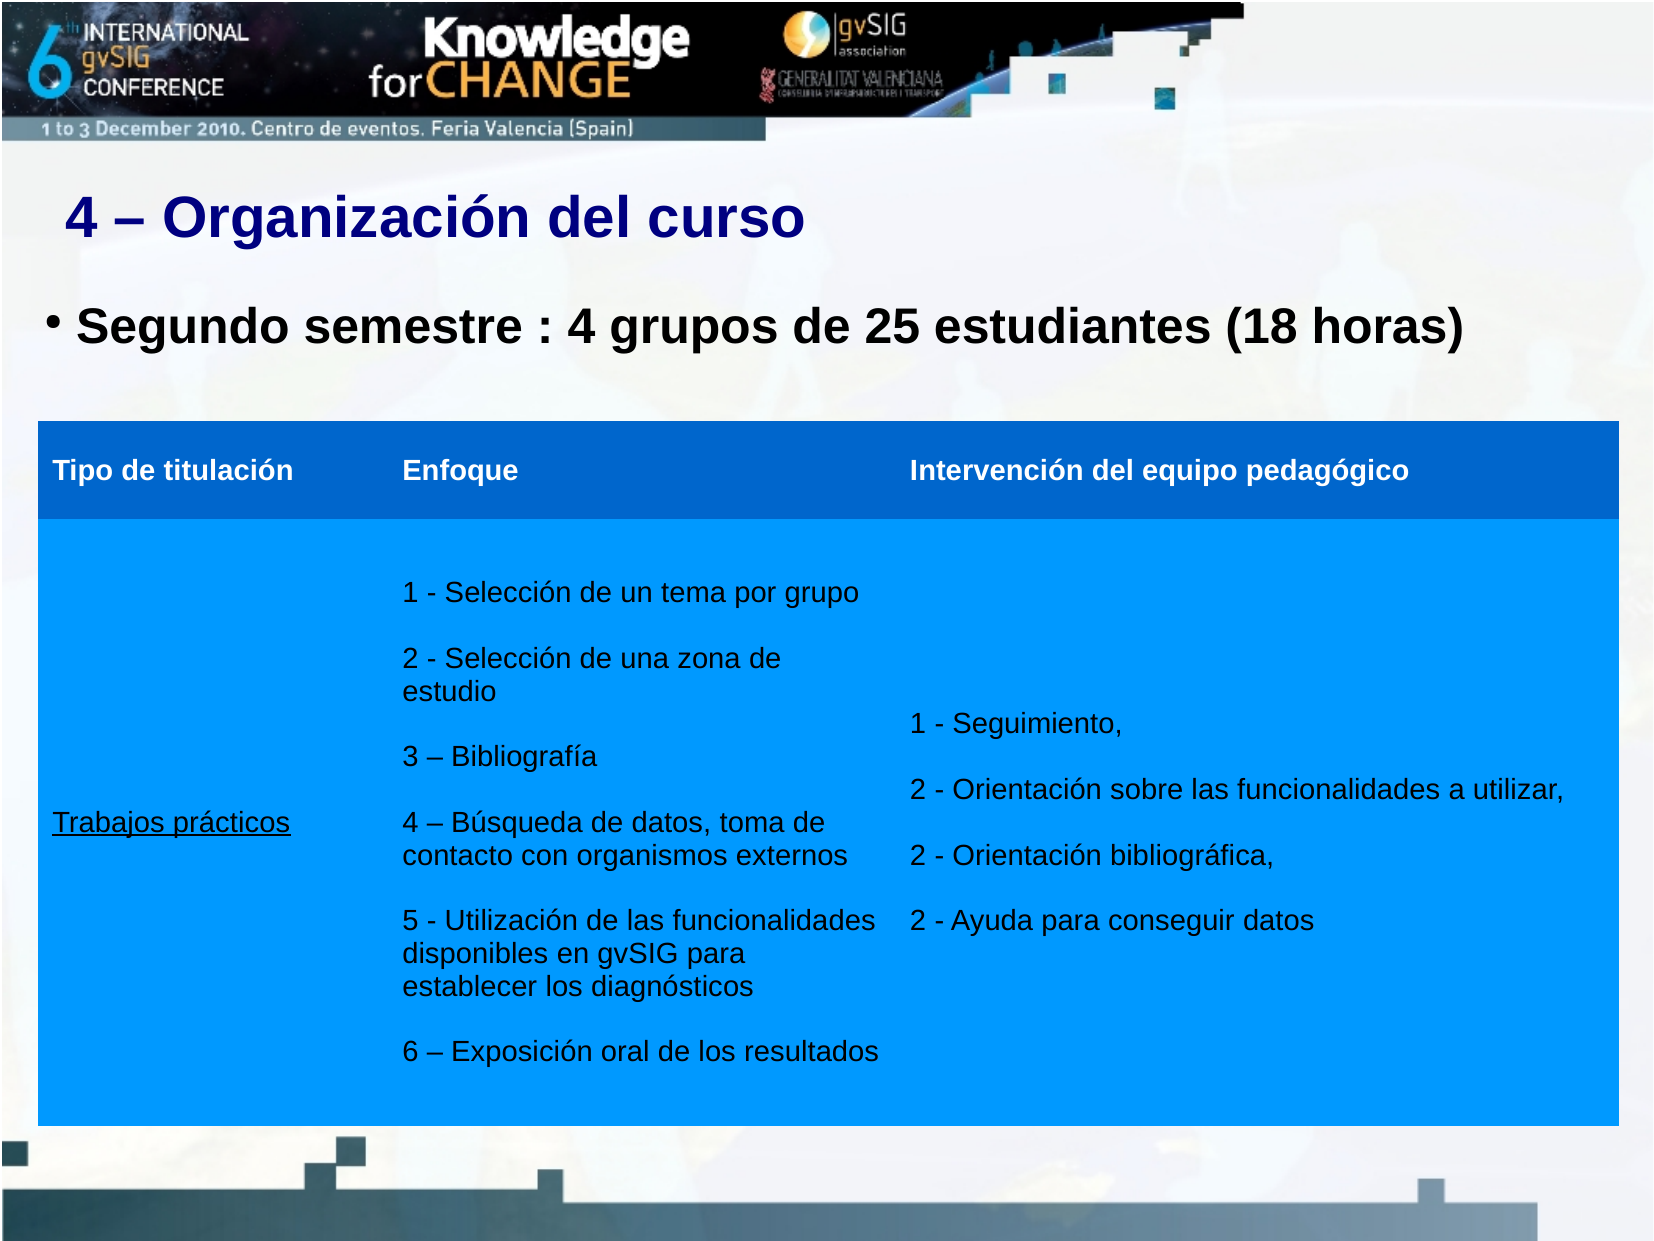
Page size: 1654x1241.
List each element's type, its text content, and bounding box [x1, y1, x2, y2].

table_cell 1 - Selección de un tema por grupo 2 - Selección de una zona de estudio 3 – Bibliografía 4 – Búsqueda de datos, toma de contacto con organismos externos 5 - Utilización de las funcionalidades disponibles en gvSIG para establecer los diagnósticos 6 – Exposición oral de los resultados [387, 519, 895, 1126]
table_header Intervención del equipo pedagógico [895, 421, 1619, 519]
table_cell Trabajos prácticos [38, 519, 387, 1126]
table_cell 1 - Seguimiento, 2 - Orientación sobre las funcionalidades a utilizar, 2 - Orientación bibliográfica, 2 - Ayuda para conseguir datos [895, 519, 1619, 1126]
table_header Enfoque [387, 421, 895, 519]
text_box 4 – Organización del curso Segundo semestre : 4 grupos de 25 estudiantes (18 horas) [29, 177, 1625, 1004]
table_header Tipo de titulación [38, 421, 387, 519]
picture [2, 2, 1654, 1241]
